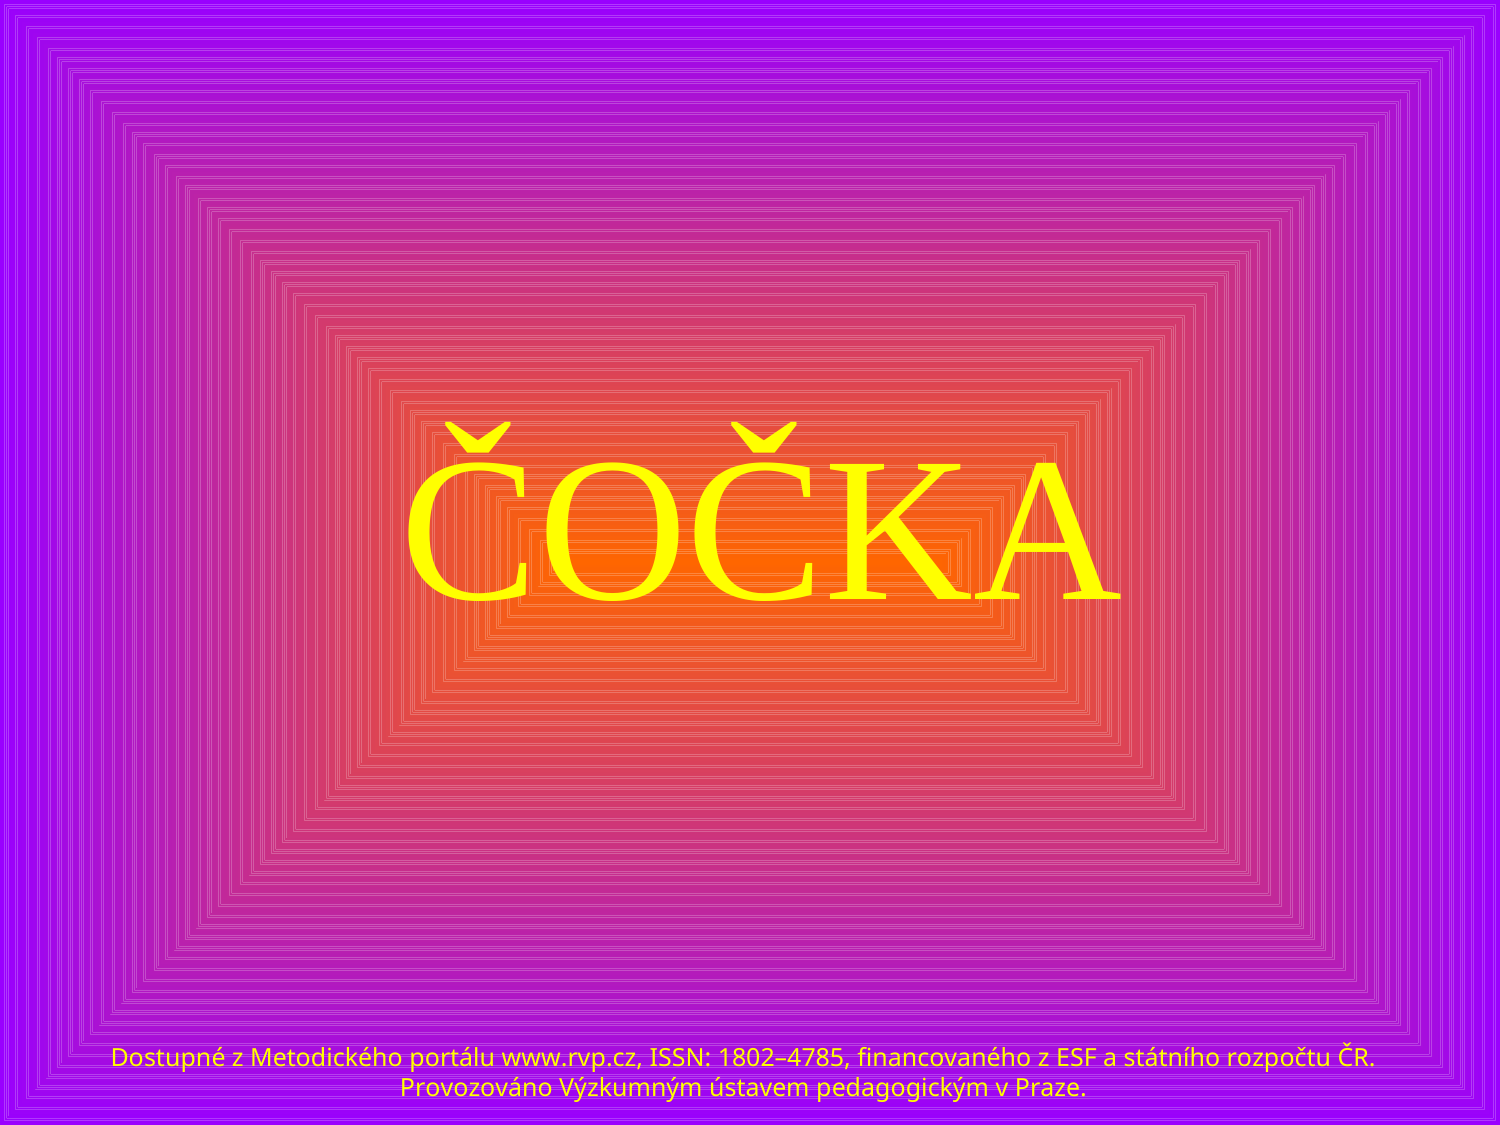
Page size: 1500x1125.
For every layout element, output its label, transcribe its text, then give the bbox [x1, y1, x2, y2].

text_box Dostupné z Metodického portálu www.rvp.cz, ISSN: 1802–4785, financovaného z ESF a státního rozpočtu ČR. Provozováno Výzkumným ústavem pedagogickým v Praze. [35, 1041, 1454, 1102]
text_box ČOČKA [100, 385, 1424, 649]
